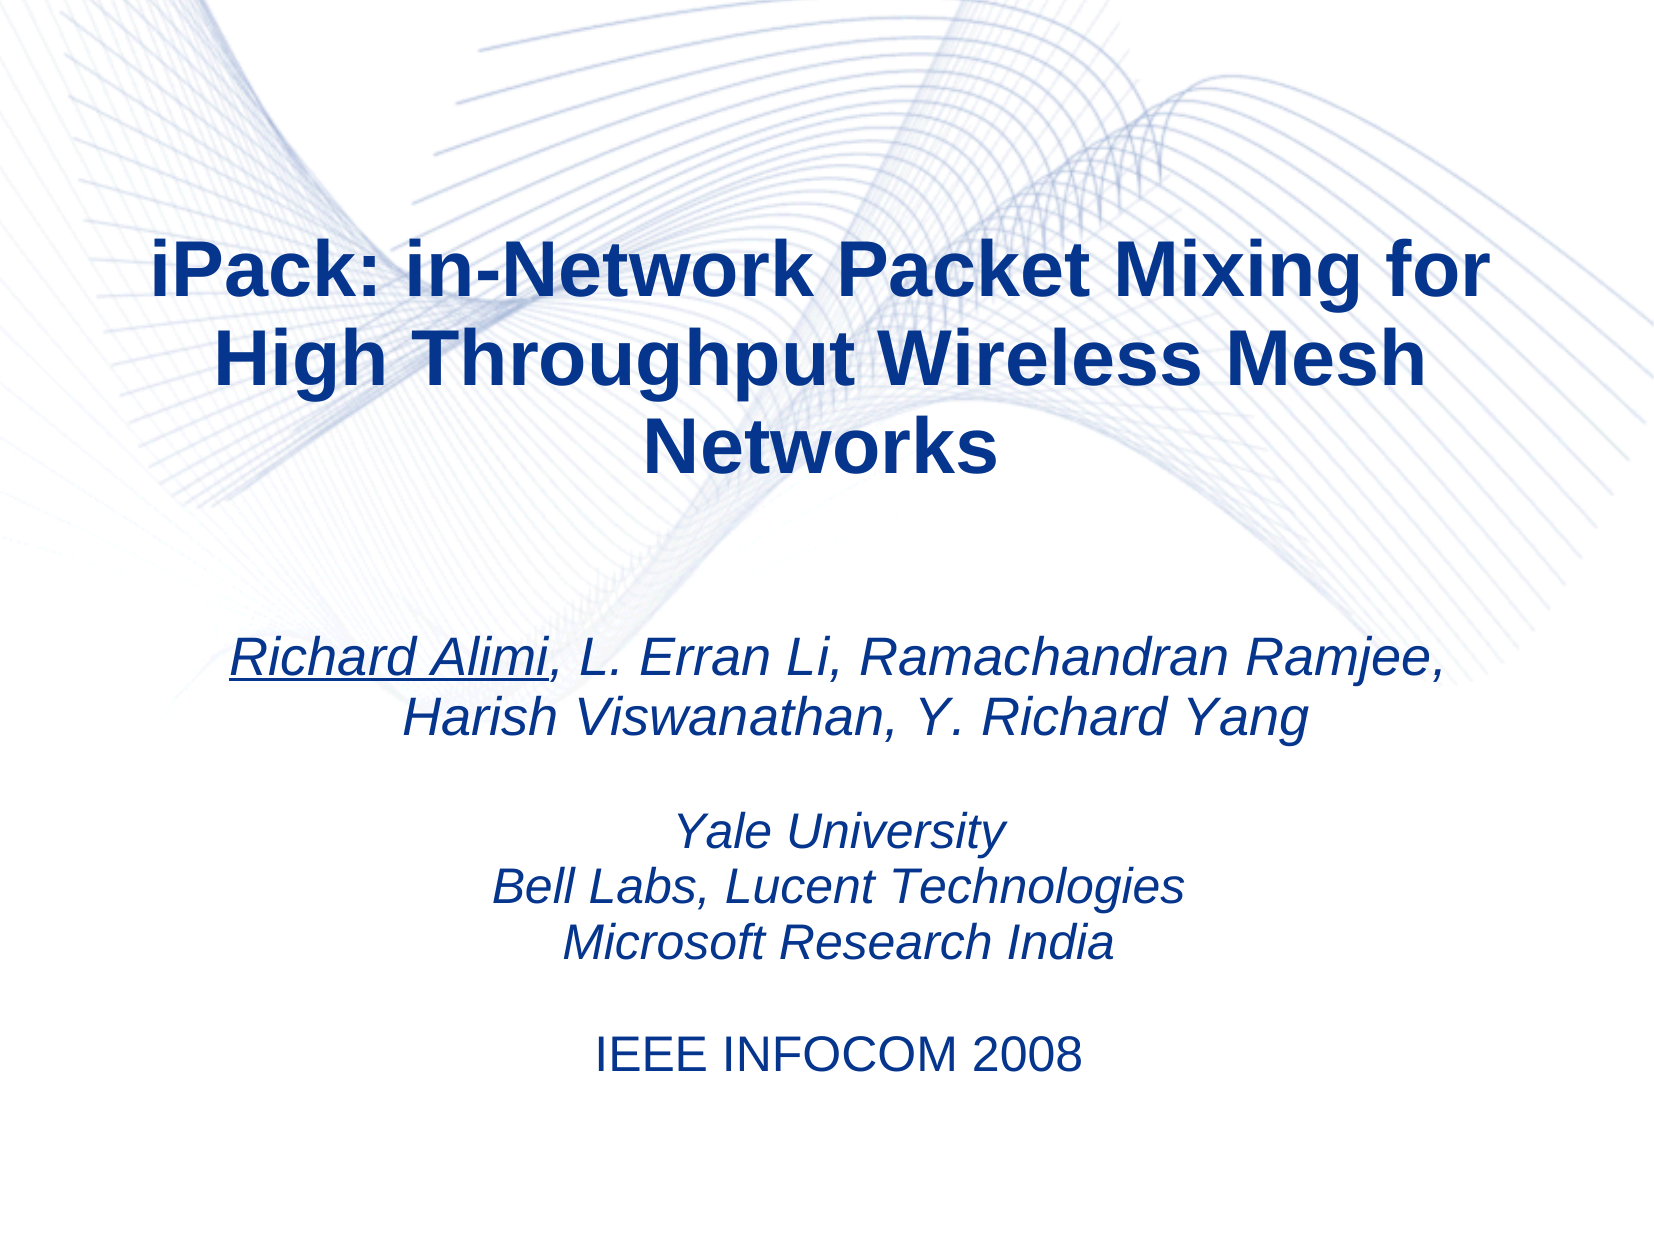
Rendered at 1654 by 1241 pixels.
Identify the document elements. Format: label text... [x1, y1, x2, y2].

title iPack: in-Network Packet Mixing for High Throughput Wireless Mesh Networks [112, 225, 1530, 491]
subtitle Richard Alimi, L. Erran Li, Ramachandran Ramjee, Harish Viswanathan, Y. Richard Yang Yale University Bell Labs, Lucent Technologies Microsoft Research India IEEE INFOCOM 2008 [112, 625, 1530, 1082]
picture [0, 0, 1654, 1241]
